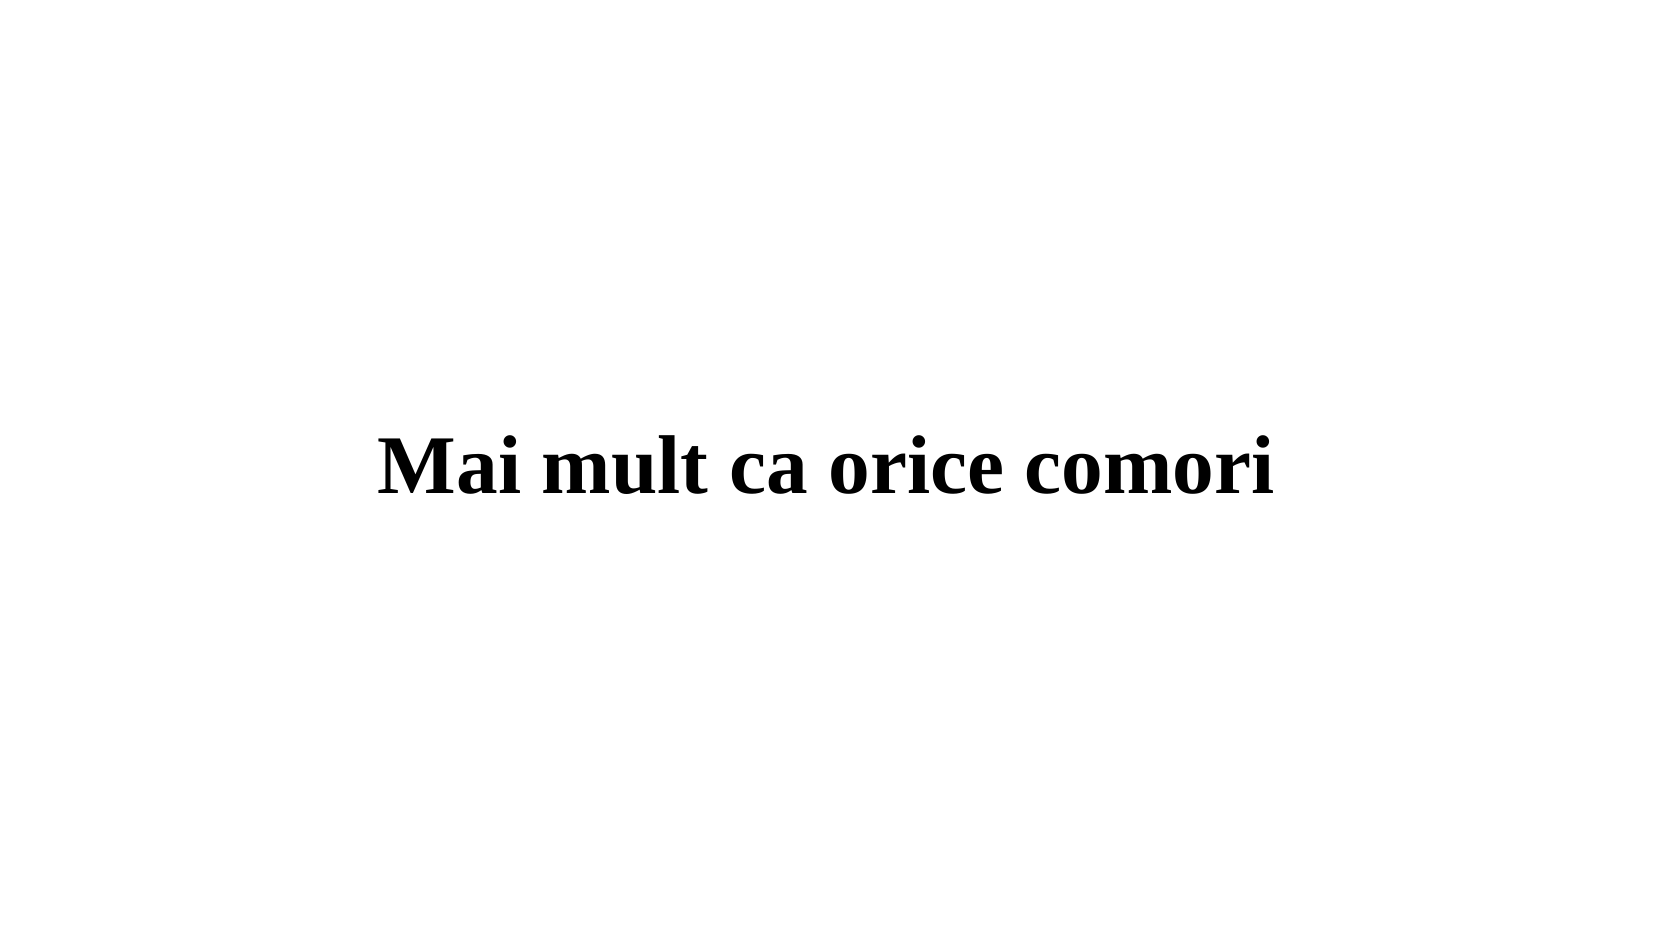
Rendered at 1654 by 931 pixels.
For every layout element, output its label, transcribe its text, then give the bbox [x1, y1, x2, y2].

subtitle Mai mult ca orice comori [300, 150, 1354, 781]
